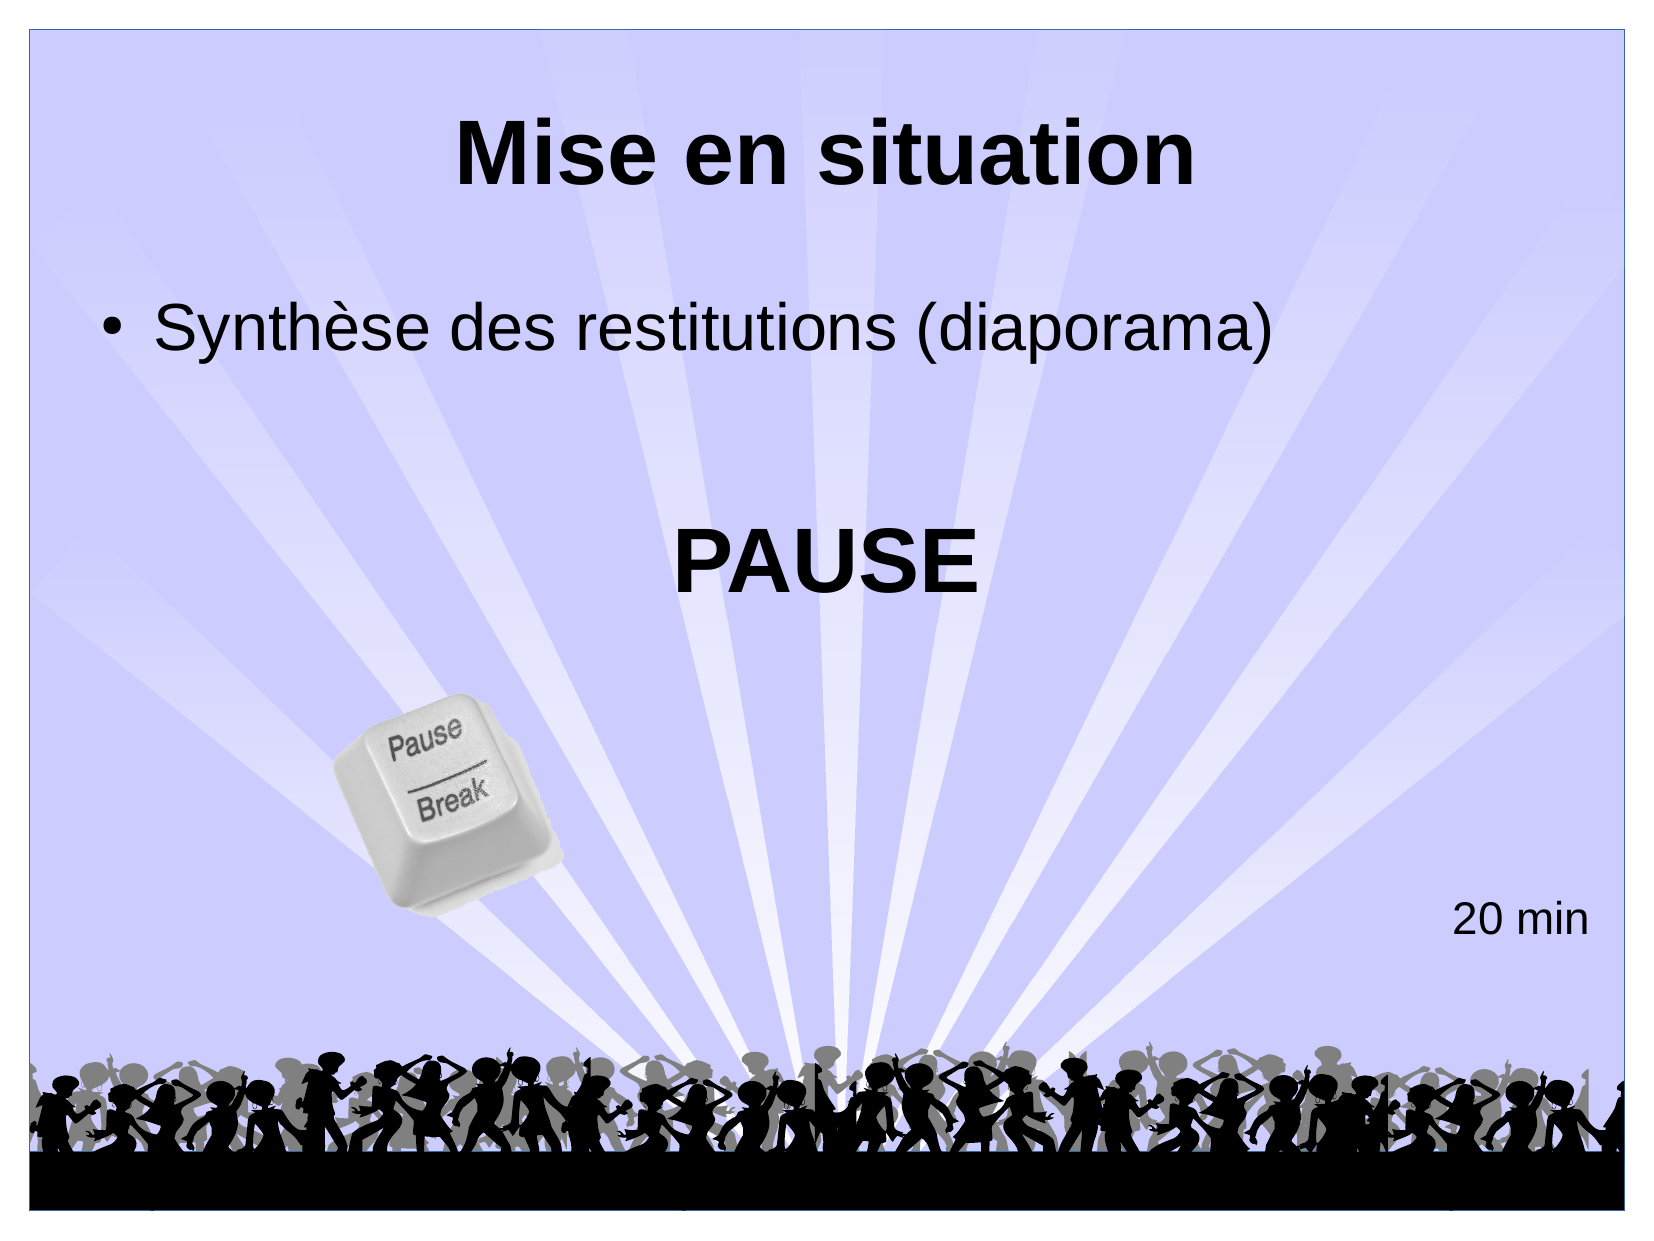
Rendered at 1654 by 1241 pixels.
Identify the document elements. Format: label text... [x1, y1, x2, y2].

title PAUSE [82, 456, 1571, 664]
title Mise en situation [82, 49, 1571, 257]
list Synthèse des restitutions (diaporama) [82, 290, 1571, 402]
picture [236, 679, 639, 922]
list 20 min [1381, 892, 1595, 1004]
